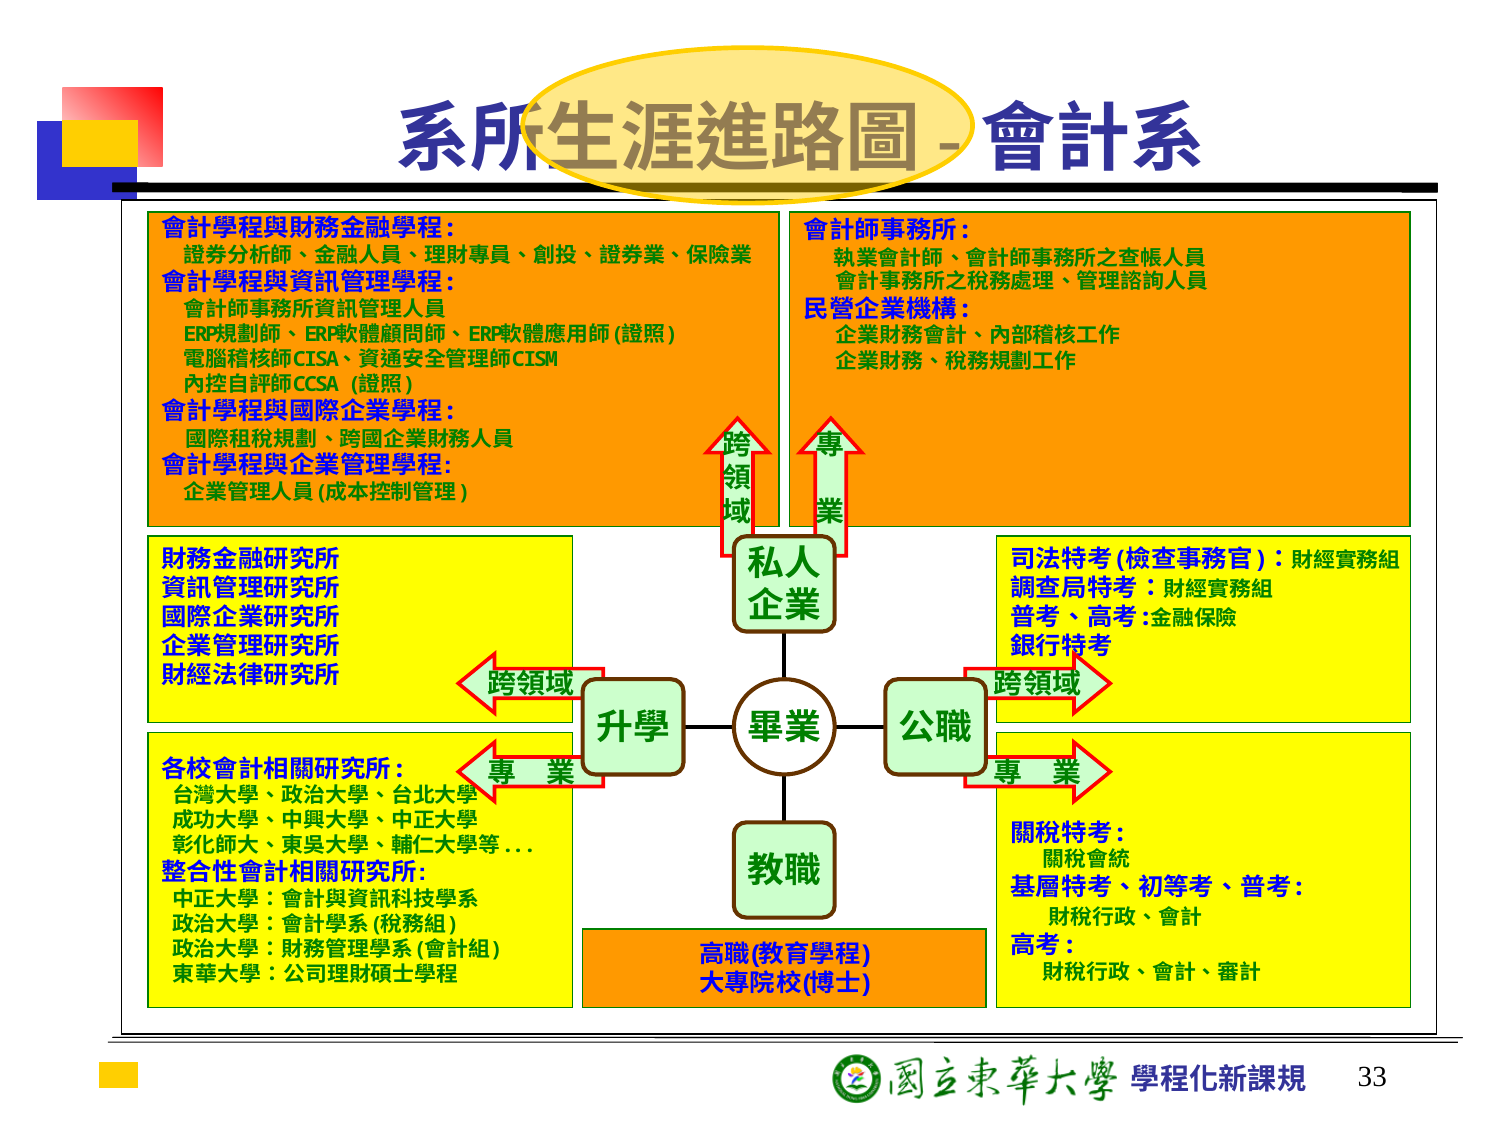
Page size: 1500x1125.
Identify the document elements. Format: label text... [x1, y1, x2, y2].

text_box [522, 47, 973, 204]
title 系所生涯進路圖-會計系 [885, 75, 1426, 188]
picture [122, 201, 1436, 1034]
title 系所生涯進路圖-會計系 [174, 75, 610, 188]
text_box 33 [1342, 1050, 1468, 1101]
